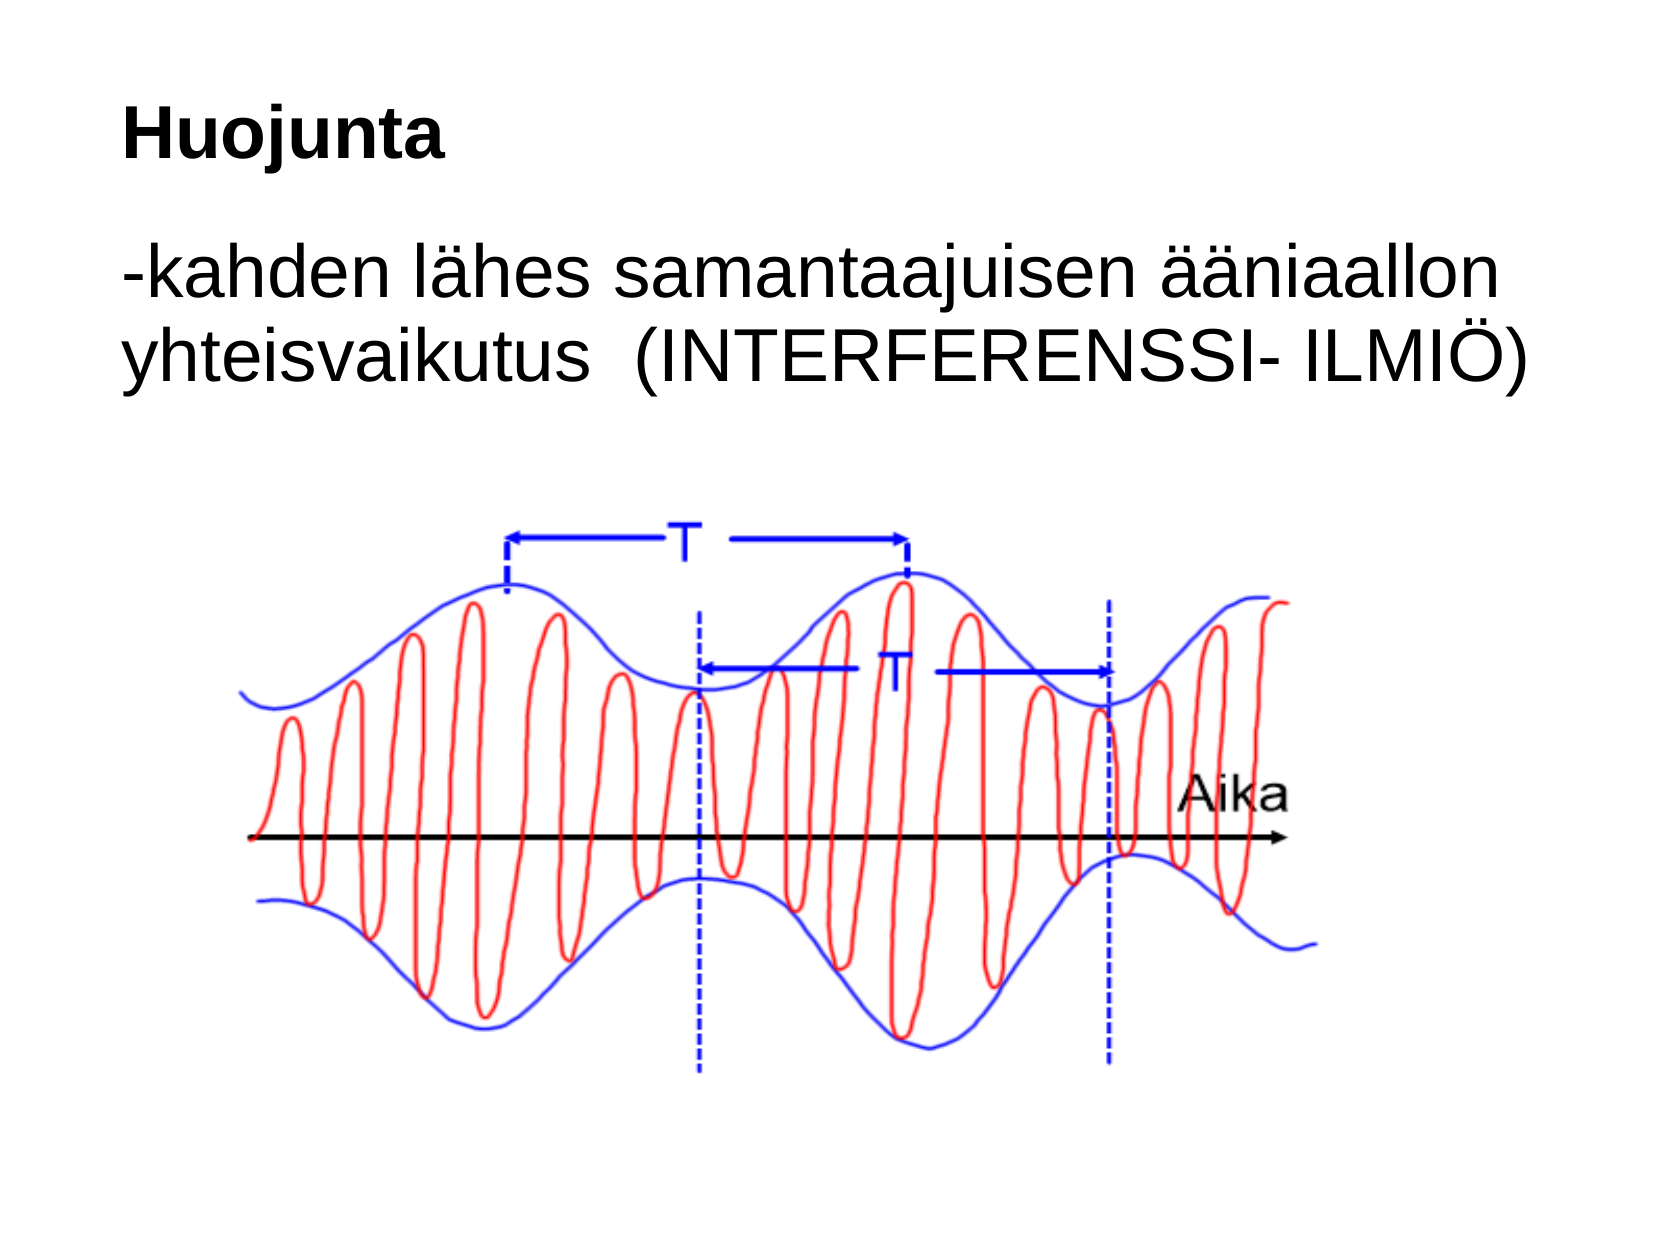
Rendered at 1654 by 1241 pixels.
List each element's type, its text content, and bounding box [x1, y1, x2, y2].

picture [129, 450, 1447, 1134]
text_box Huojunta -kahden lähes samantaajuisen ääniaallon yhteisvaikutus (INTERFERENSSI- ILMIÖ) [106, 82, 1630, 407]
